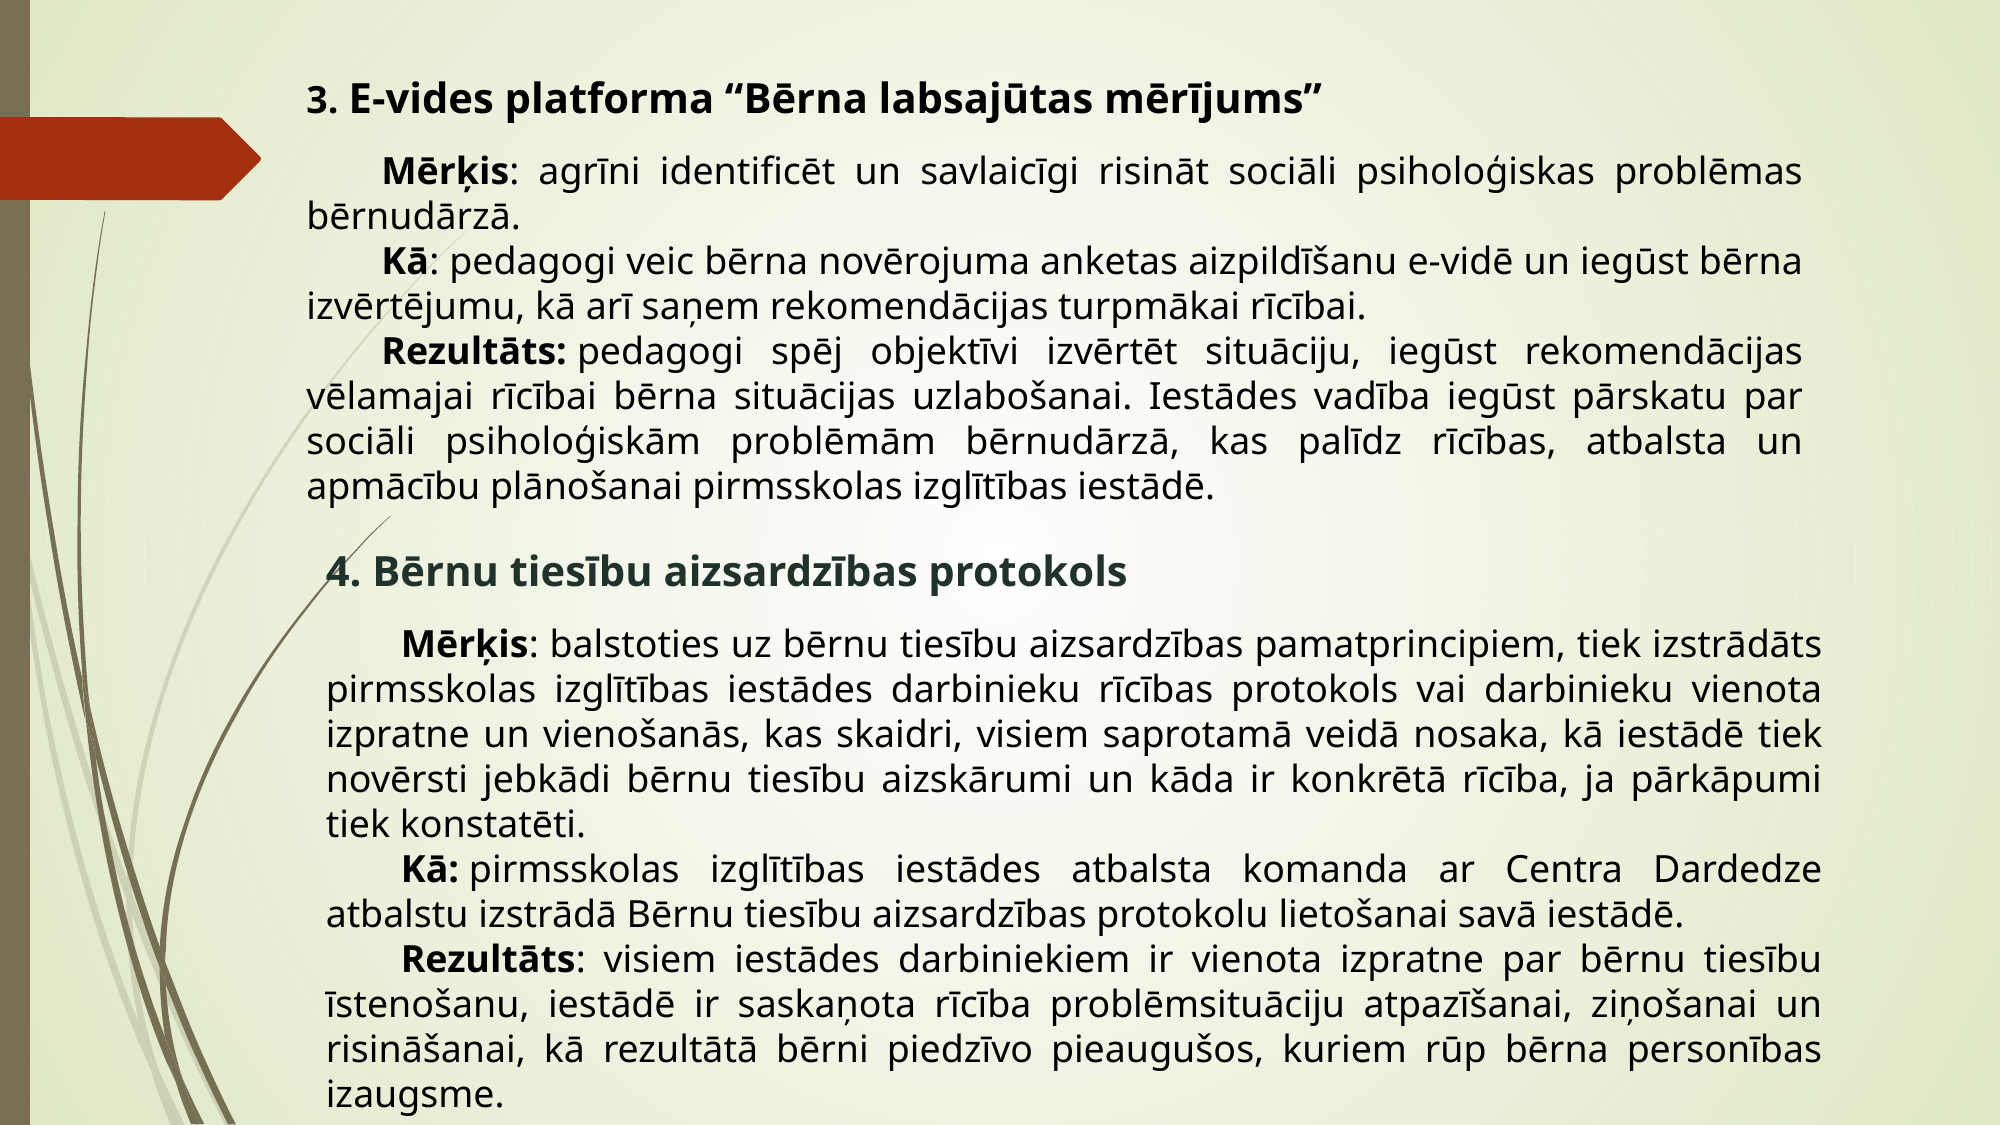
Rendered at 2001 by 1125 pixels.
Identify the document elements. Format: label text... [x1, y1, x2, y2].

text_box 4. Bērnu tiesību aizsardzības protokols Mērķis: balstoties uz bērnu tiesību aizsardzības pamatprincipiem, tiek izstrādāts pirmsskolas izglītības iestādes darbinieku rīcības protokols vai darbinieku vienota izpratne un vienošanās, kas skaidri, visiem saprotamā veidā nosaka, kā iestādē tiek novērsti jebkādi bērnu tiesību aizskārumi un kāda ir konkrētā rīcība, ja pārkāpumi tiek konstatēti. Kā: pirmsskolas izglītības iestādes atbalsta komanda ar Centra Dardedze atbalstu izstrādā Bērnu tiesību aizsardzības protokolu lietošanai savā iestādē. Rezultāts: visiem iestādes darbiniekiem ir vienota izpratne par bērnu tiesību īstenošanu, iestādē ir saskaņota rīcība problēmsituāciju atpazīšanai, ziņošanai un risināšanai, kā rezultātā bērni piedzīvo pieaugušos, kuriem rūp bērna personības izaugsme. [311, 538, 1839, 1123]
text_box 3. E-vides platforma “Bērna labsajūtas mērījums” Mērķis: agrīni identificēt un savlaicīgi risināt sociāli psiholoģiskas problēmas bērnudārzā. Kā: pedagogi veic bērna novērojuma anketas aizpildīšanu e-vidē un iegūst bērna izvērtējumu, kā arī saņem rekomendācijas turpmākai rīcībai. Rezultāts: pedagogi spēj objektīvi izvērtēt situāciju, iegūst rekomendācijas vēlamajai rīcībai bērna situācijas uzlabošanai. Iestādes vadība iegūst pārskatu par sociāli psiholoģiskām problēmām bērnudārzā, kas palīdz rīcības, atbalsta un apmācību plānošanai pirmsskolas izglītības iestādē. [291, 65, 1819, 515]
